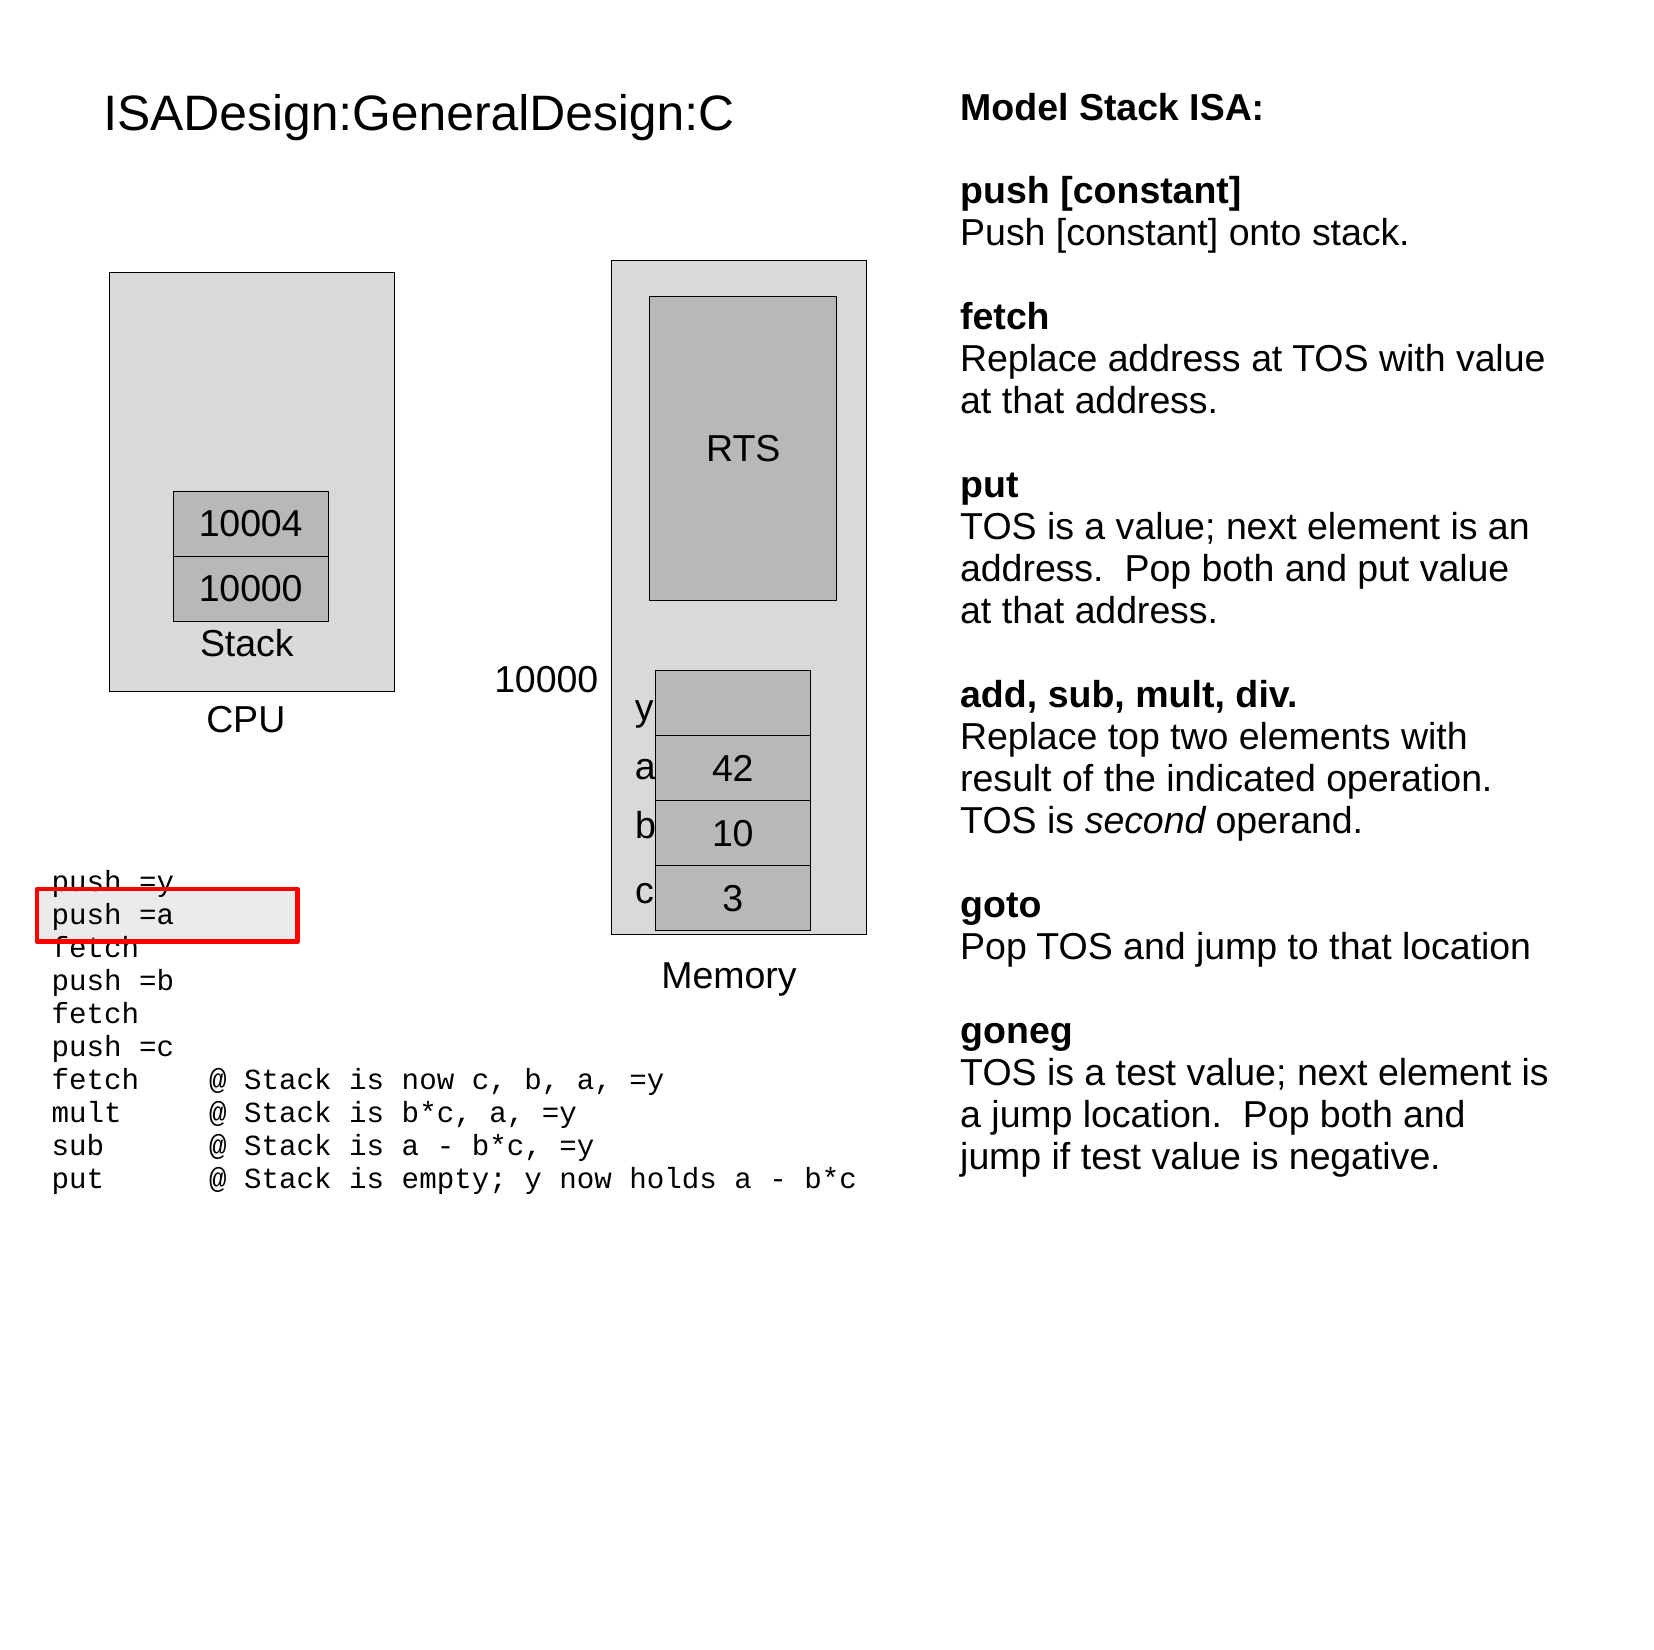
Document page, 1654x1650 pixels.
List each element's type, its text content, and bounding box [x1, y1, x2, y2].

text_box 42 [655, 735, 811, 800]
text_box [611, 260, 867, 859]
text_box 10004 [173, 491, 329, 557]
text_box ISADesign:GeneralDesign:C [88, 78, 945, 166]
text_box [36, 889, 298, 942]
text_box RTS [649, 296, 837, 601]
text_box Stack [185, 622, 309, 673]
text_box 10000 [479, 650, 613, 708]
text_box c [620, 861, 669, 919]
text_box 10 [655, 800, 811, 865]
text_box b [620, 796, 671, 854]
text_box 3 [655, 865, 811, 931]
text_box [109, 272, 395, 692]
text_box CPU [191, 691, 301, 749]
text_box Model Stack ISA: push [constant] Push [constant] onto stack. fetch Replace address at TOS with value at that address. put TOS is a value; next element is an address. Pop both and put value at that address. add, sub, mult, div. Replace top two elements with result of the indicated operation. TOS is second operand. goto Pop TOS and jump to that location goneg TOS is a test value; next element is a jump location. Pop both and jump if test value is negative. [945, 78, 1571, 1288]
text_box 10000 [173, 557, 329, 622]
text_box y [620, 678, 668, 736]
text_box push =y push =a fetch push =b fetch push =c fetch @ Stack is now c, b, a, =y mult @ Stack is b*c, a, =y sub @ Stack is a - b*c, =y put @ Stack is empty; y now holds a - b*c [36, 859, 875, 1187]
text_box a [620, 737, 671, 795]
